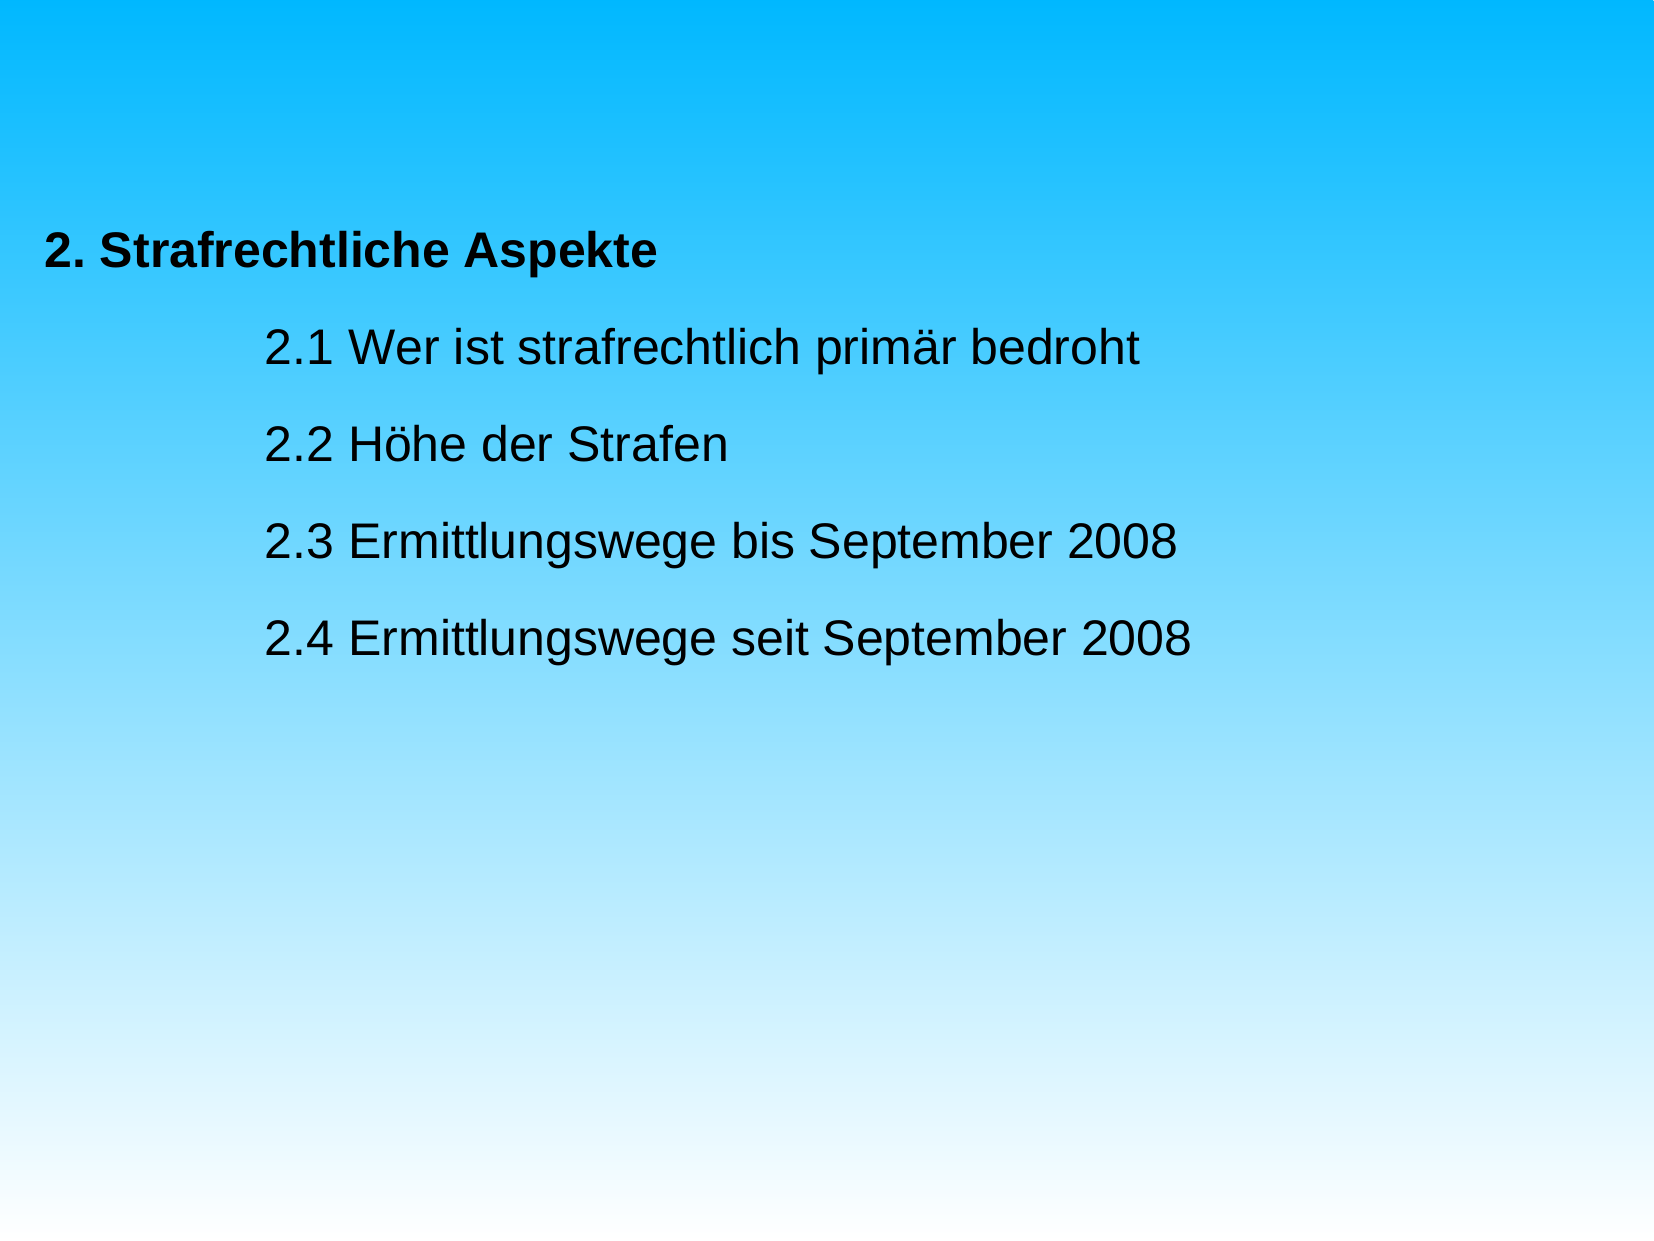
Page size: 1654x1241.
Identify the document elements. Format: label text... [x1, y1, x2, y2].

text_box 2. Strafrechtliche Aspekte 2.1 Wer ist strafrechtlich primär bedroht 2.2 Höhe der Strafen 2.3 Ermittlungswege bis September 2008 2.4 Ermittlungswege seit September 2008 [29, 221, 1625, 1019]
